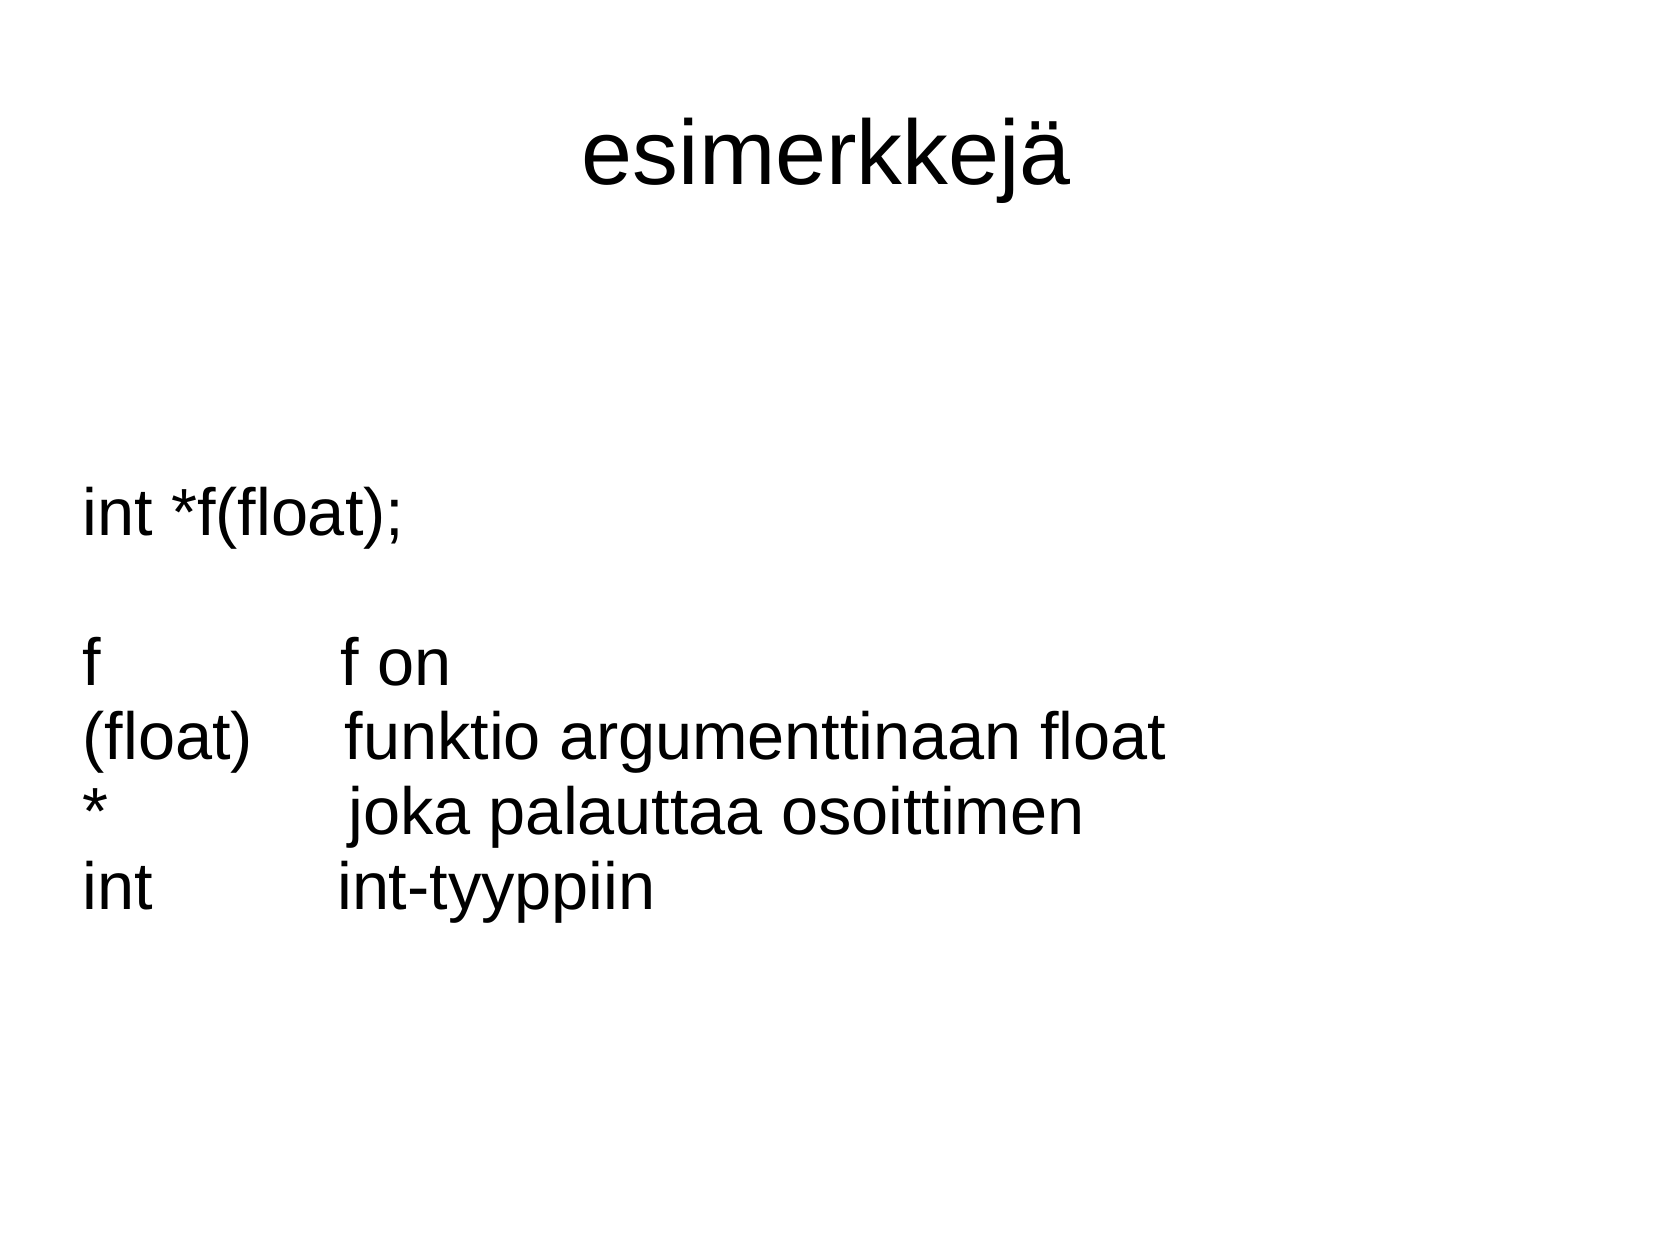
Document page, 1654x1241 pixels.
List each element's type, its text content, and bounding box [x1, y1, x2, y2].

subtitle int *f(float); f f on (float) funktio argumenttinaan float * joka palauttaa osoittimen int int-tyyppiin [82, 290, 1571, 1109]
title esimerkkejä [82, 56, 1571, 250]
